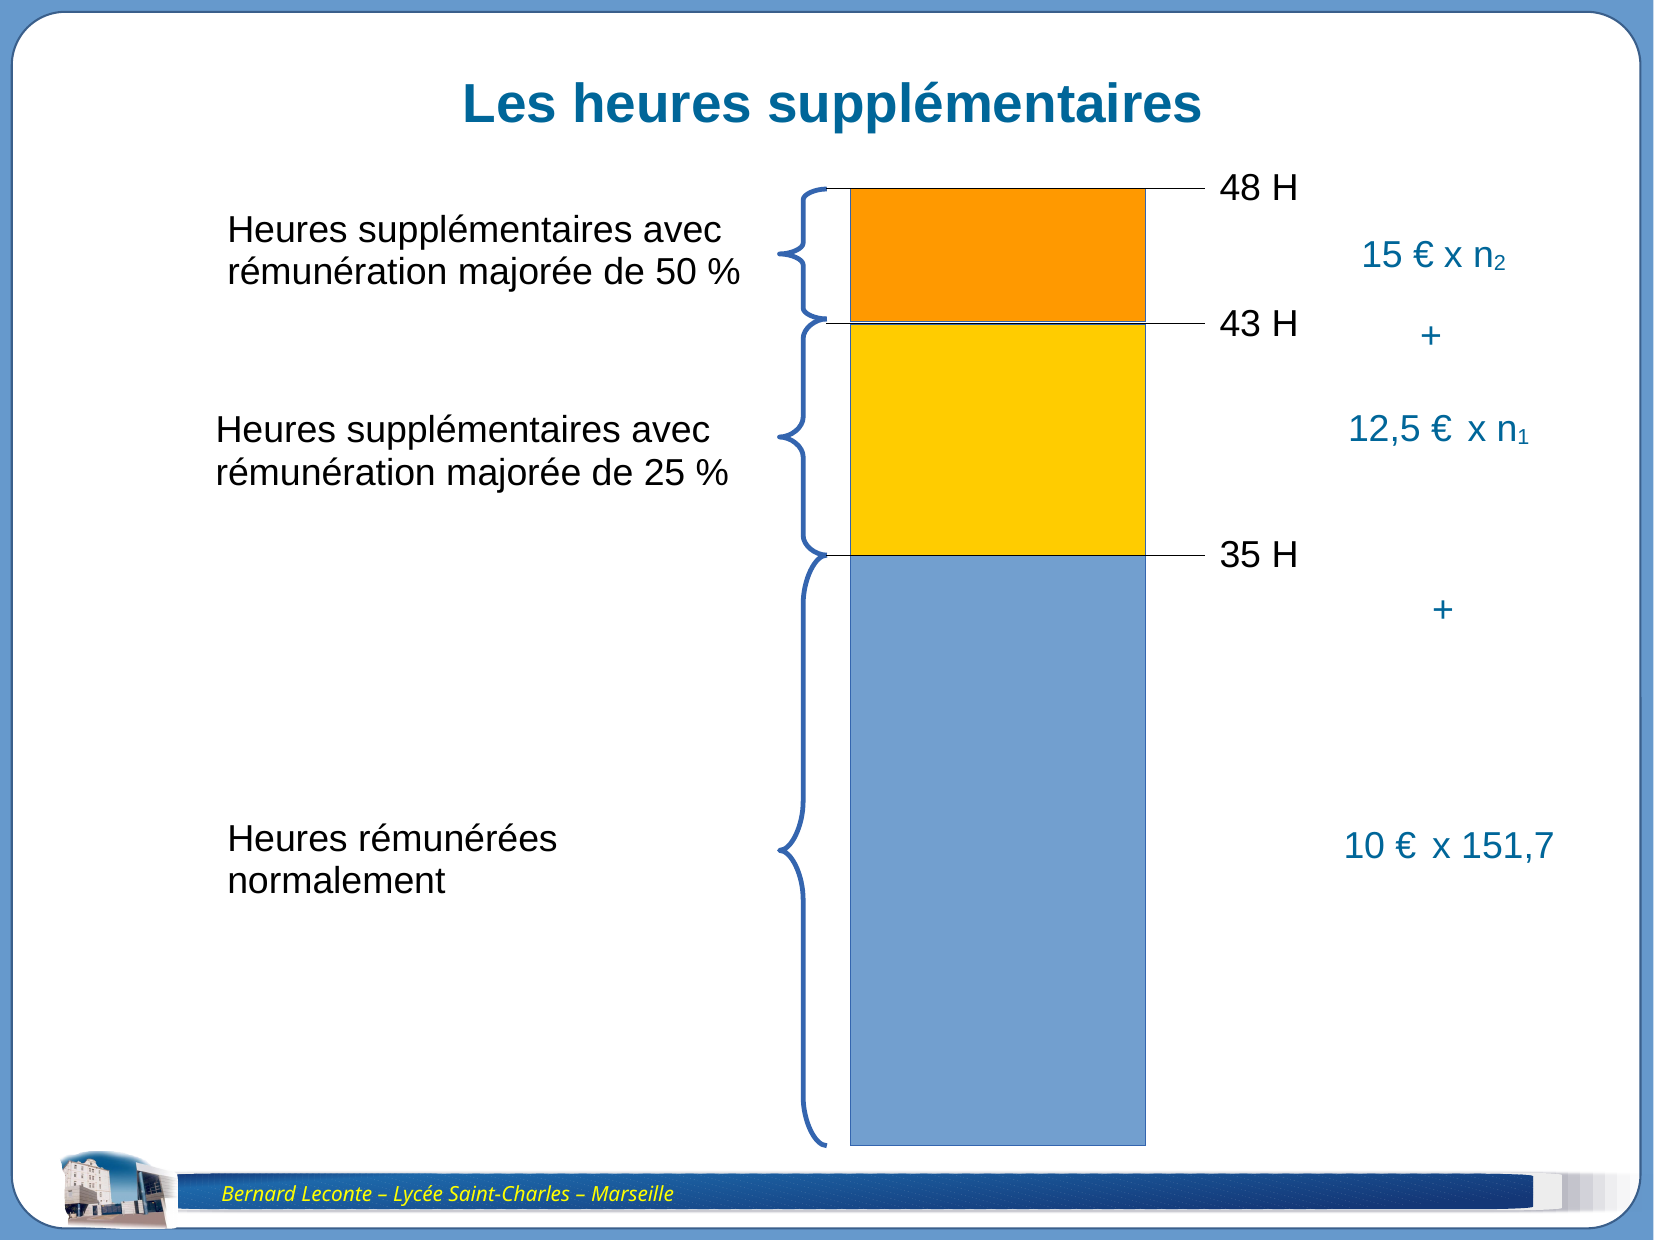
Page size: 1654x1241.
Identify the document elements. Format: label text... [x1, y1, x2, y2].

text_box + [1405, 307, 1453, 364]
text_box Heures supplémentaires avec rémunération majorée de 25 % [200, 401, 768, 501]
text_box x n2 [1429, 226, 1607, 296]
text_box x 151,7 [1417, 817, 1595, 875]
text_box 43 H [1204, 295, 1347, 353]
text_box Heures supplémentaires avec rémunération majorée de 50 % [212, 200, 768, 307]
text_box + [1417, 580, 1465, 638]
text_box [850, 324, 1146, 555]
text_box x n1 [1452, 400, 1630, 470]
text_box [850, 189, 1146, 322]
picture [59, 1151, 178, 1229]
text_box 12,5 € [1333, 400, 1452, 460]
text_box 10 € [1328, 817, 1417, 875]
text_box Les heures supplémentaires [130, 65, 1537, 145]
text_box 35 H [1204, 525, 1347, 583]
text_box Heures rémunérées normalement [212, 810, 733, 910]
text_box [850, 556, 1146, 1146]
text_box 15 € [1346, 226, 1429, 284]
text_box 48 H [1204, 159, 1347, 217]
